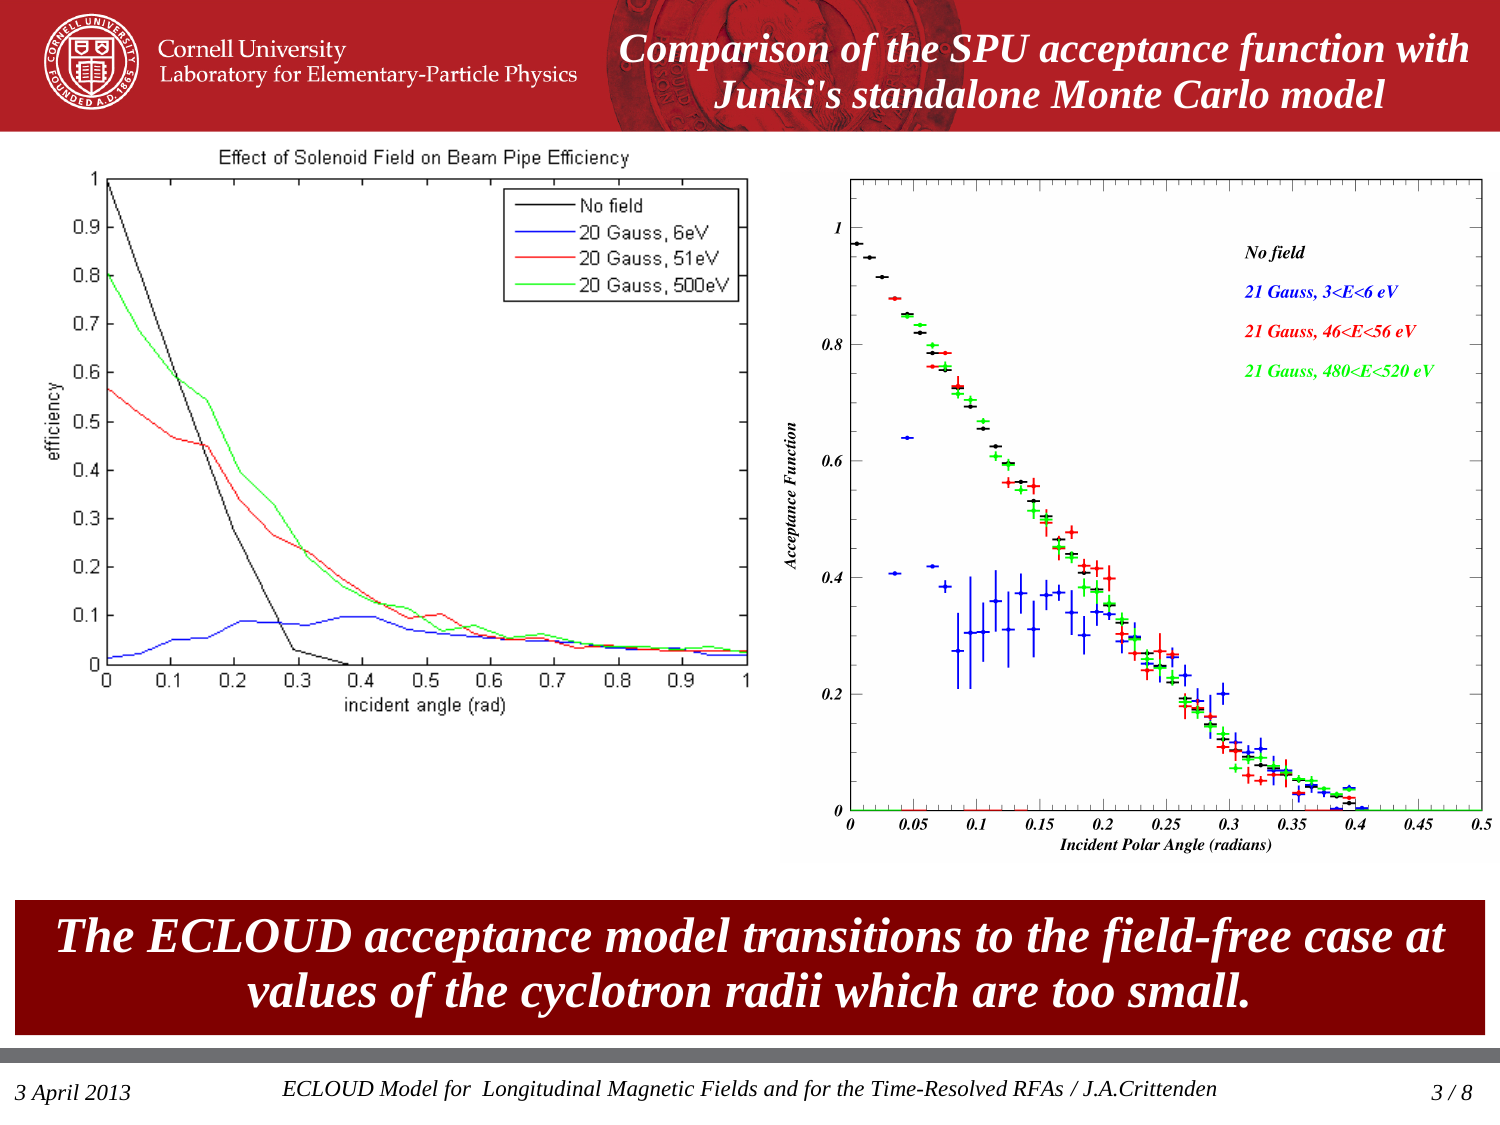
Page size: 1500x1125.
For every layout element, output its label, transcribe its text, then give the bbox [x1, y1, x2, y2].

title Comparison of the SPU acceptance function with Junki's standalone Monte Carlo model [600, 7, 1500, 136]
picture [0, 0, 1500, 132]
text_box The ECLOUD acceptance model transitions to the field-free case at values of the cyclotron radii which are too small. [15, 900, 1486, 1036]
picture [0, 133, 1500, 863]
